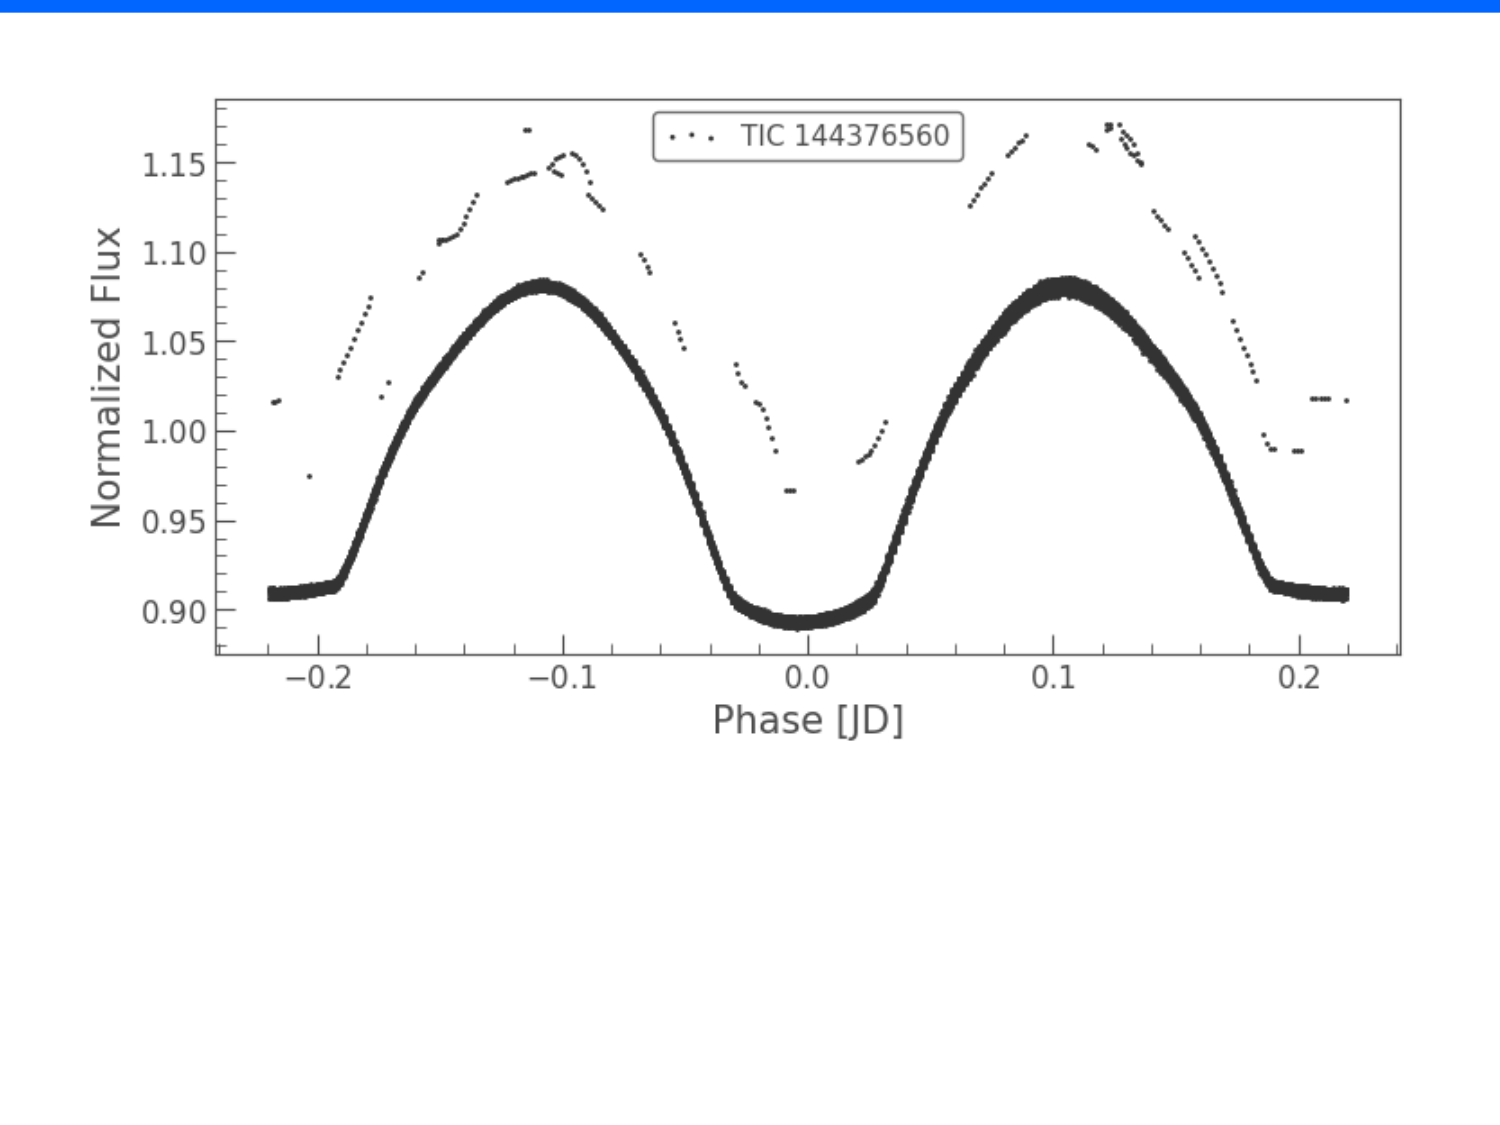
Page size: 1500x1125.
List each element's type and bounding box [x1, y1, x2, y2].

picture [75, 74, 1465, 751]
